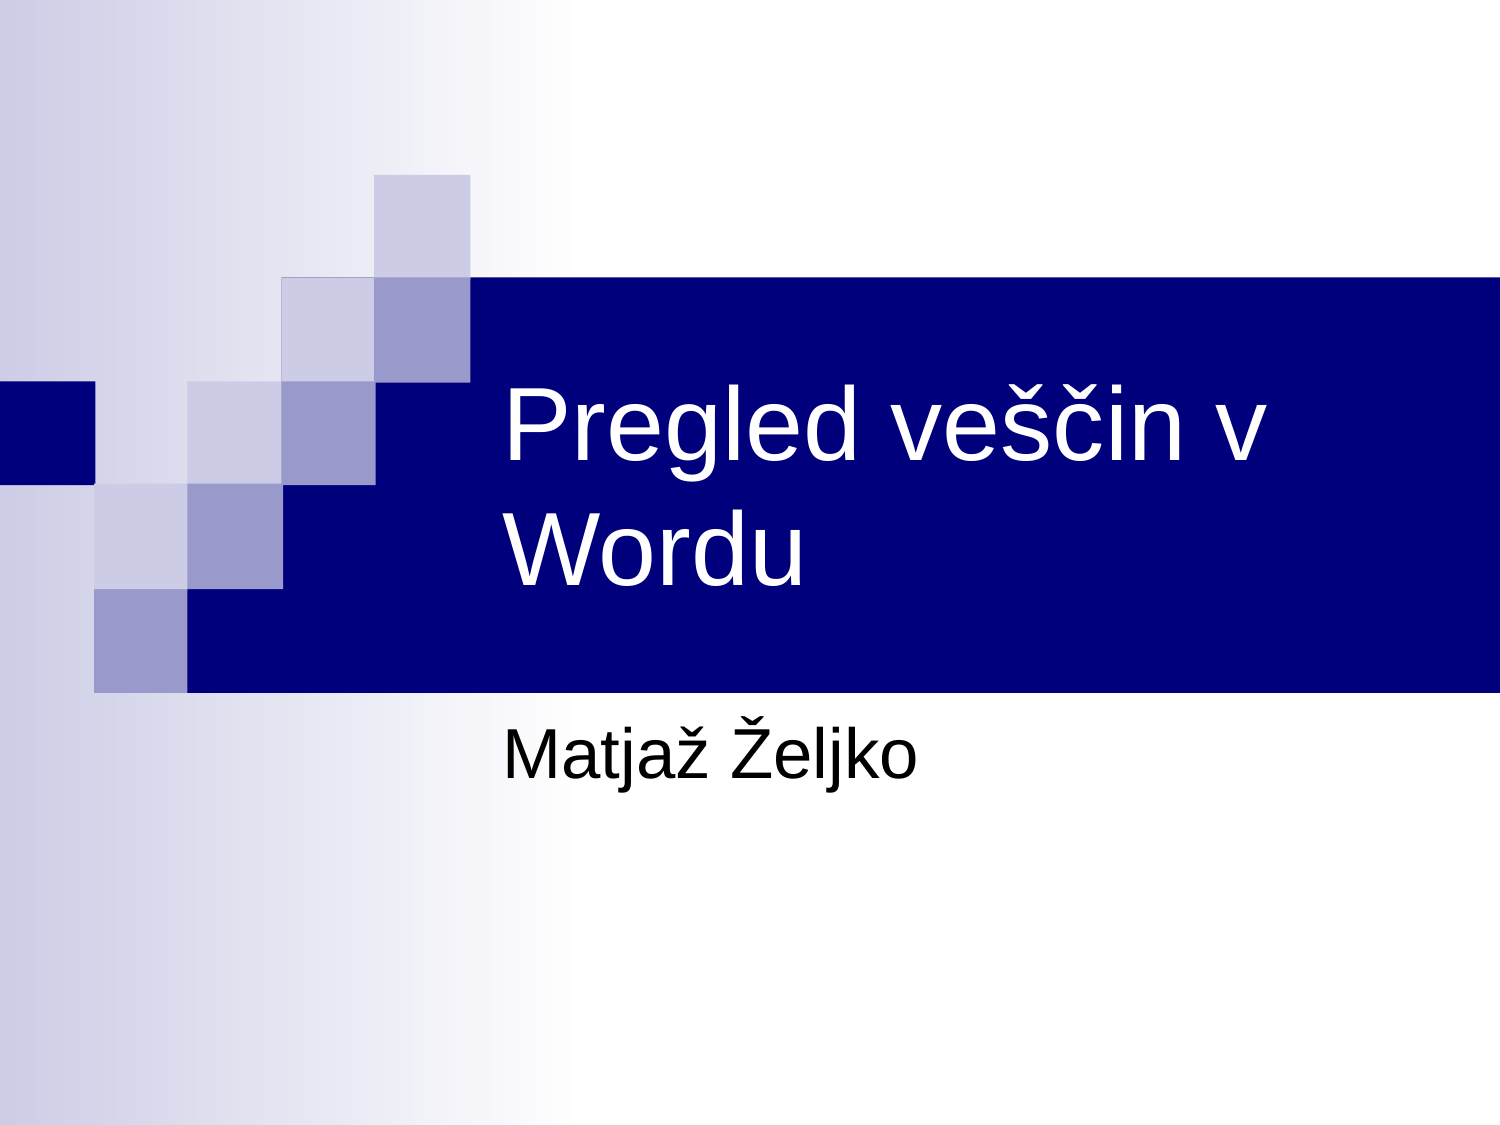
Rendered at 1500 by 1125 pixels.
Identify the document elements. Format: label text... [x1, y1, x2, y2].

title Pregled veščin v Wordu [487, 299, 1475, 663]
subtitle Matjaž Željko [487, 699, 1475, 988]
